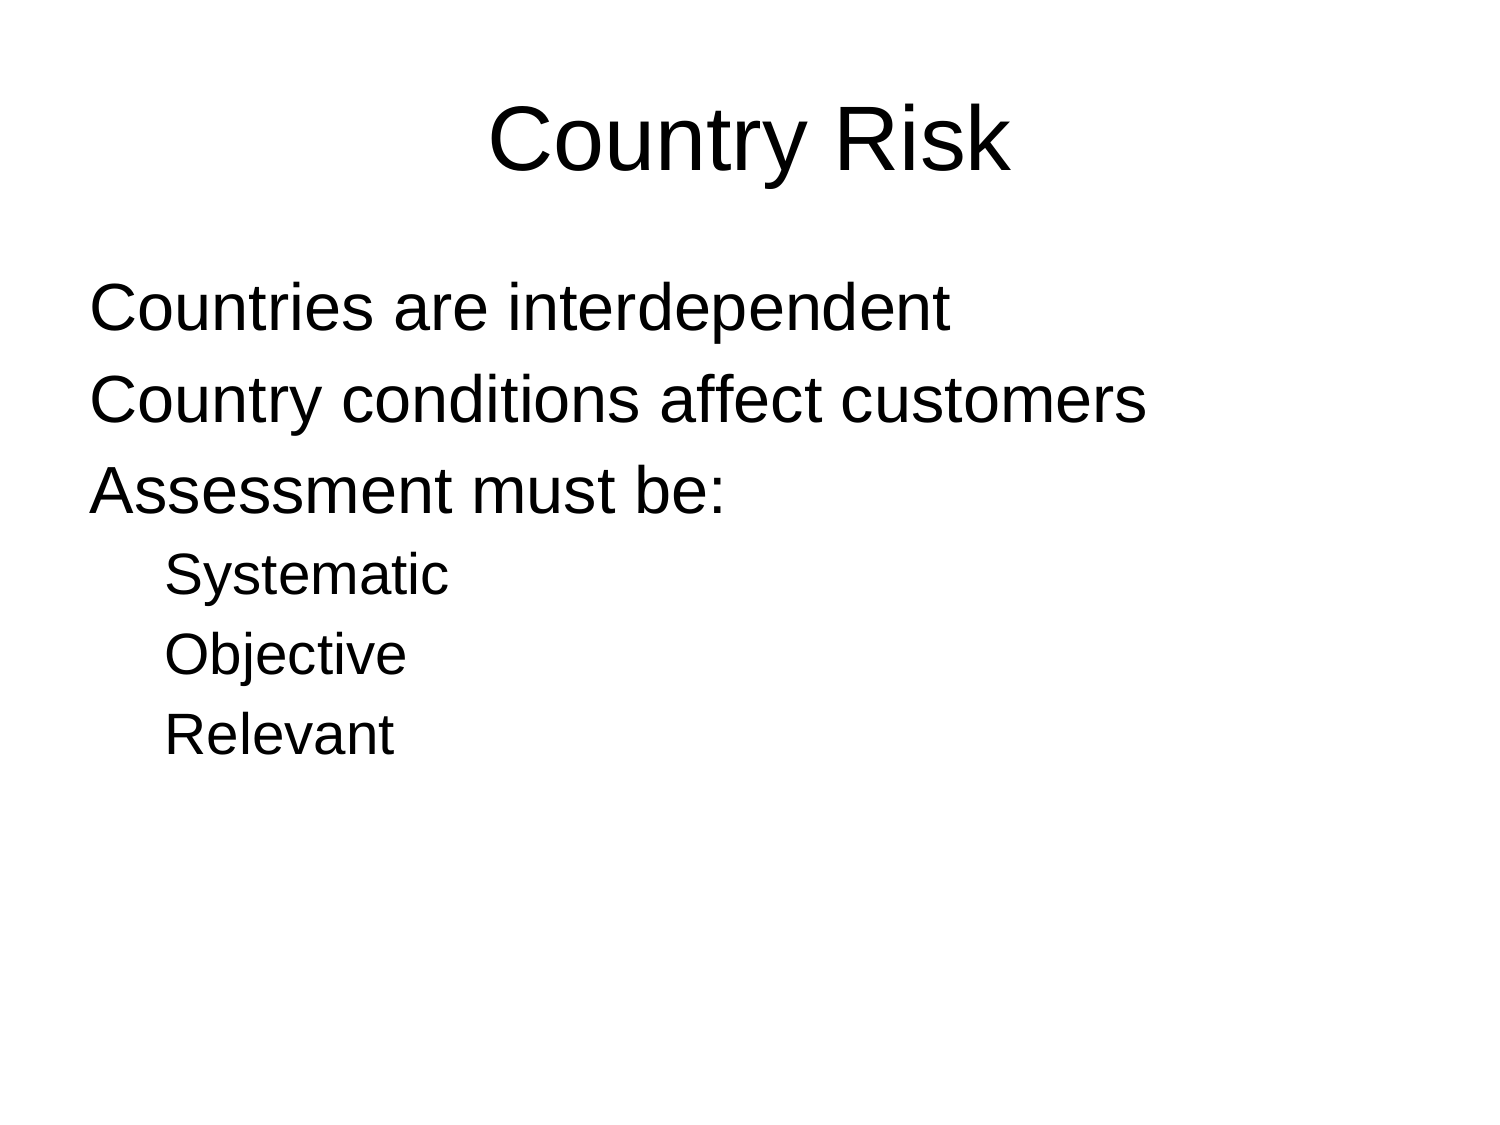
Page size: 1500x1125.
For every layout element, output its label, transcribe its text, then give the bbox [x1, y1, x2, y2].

list Countries are interdependent Country conditions affect customers Assessment must be: Systematic Objective Relevant [75, 262, 1426, 1006]
title Country Risk [75, 45, 1426, 233]
